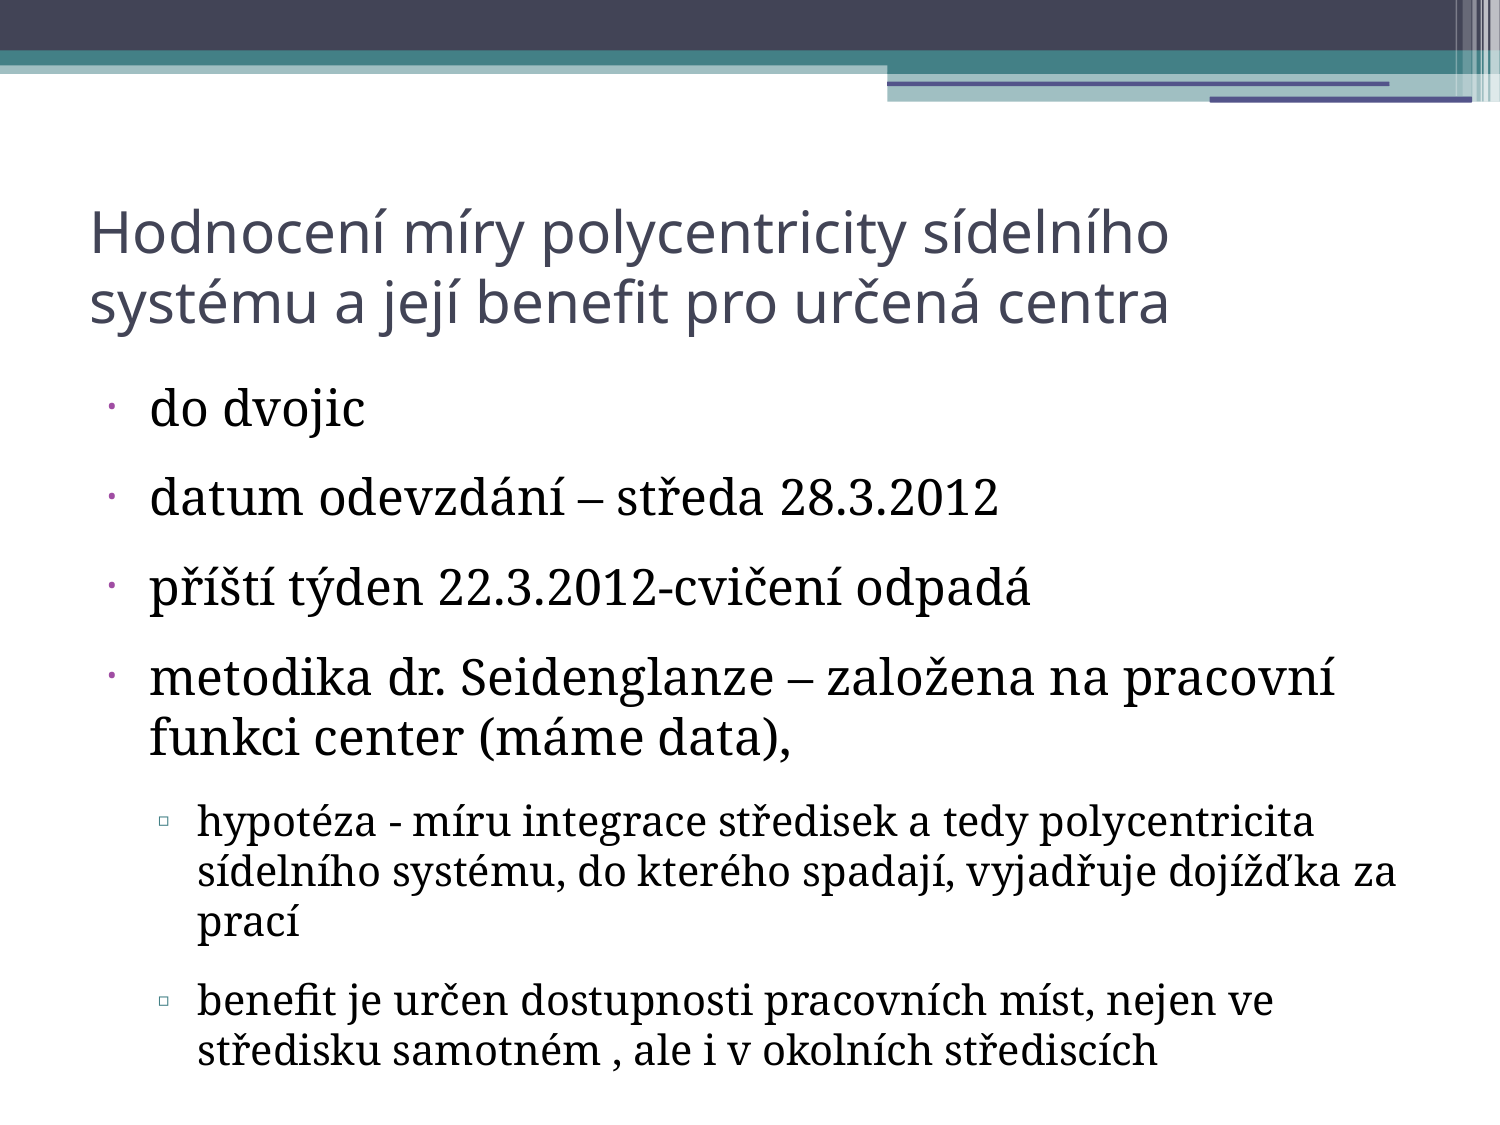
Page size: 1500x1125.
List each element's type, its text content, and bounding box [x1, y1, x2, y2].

title Hodnocení míry polycentricity sídelního systému a její benefit pro určená centra [75, 187, 1425, 363]
list do dvojic datum odevzdání – středa 28.3.2012 příští týden 22.3.2012-cvičení odpadá metodika dr. Seidenglanze – založena na pracovní funkci center (máme data), hypotéza - míru integrace středisek a tedy polycentricita sídelního systému, do kterého spadají, vyjadřuje dojížďka za prací benefit je určen dostupnosti pracovních míst, nejen ve středisku samotném , ale i v okolních střediscích [75, 368, 1425, 1079]
